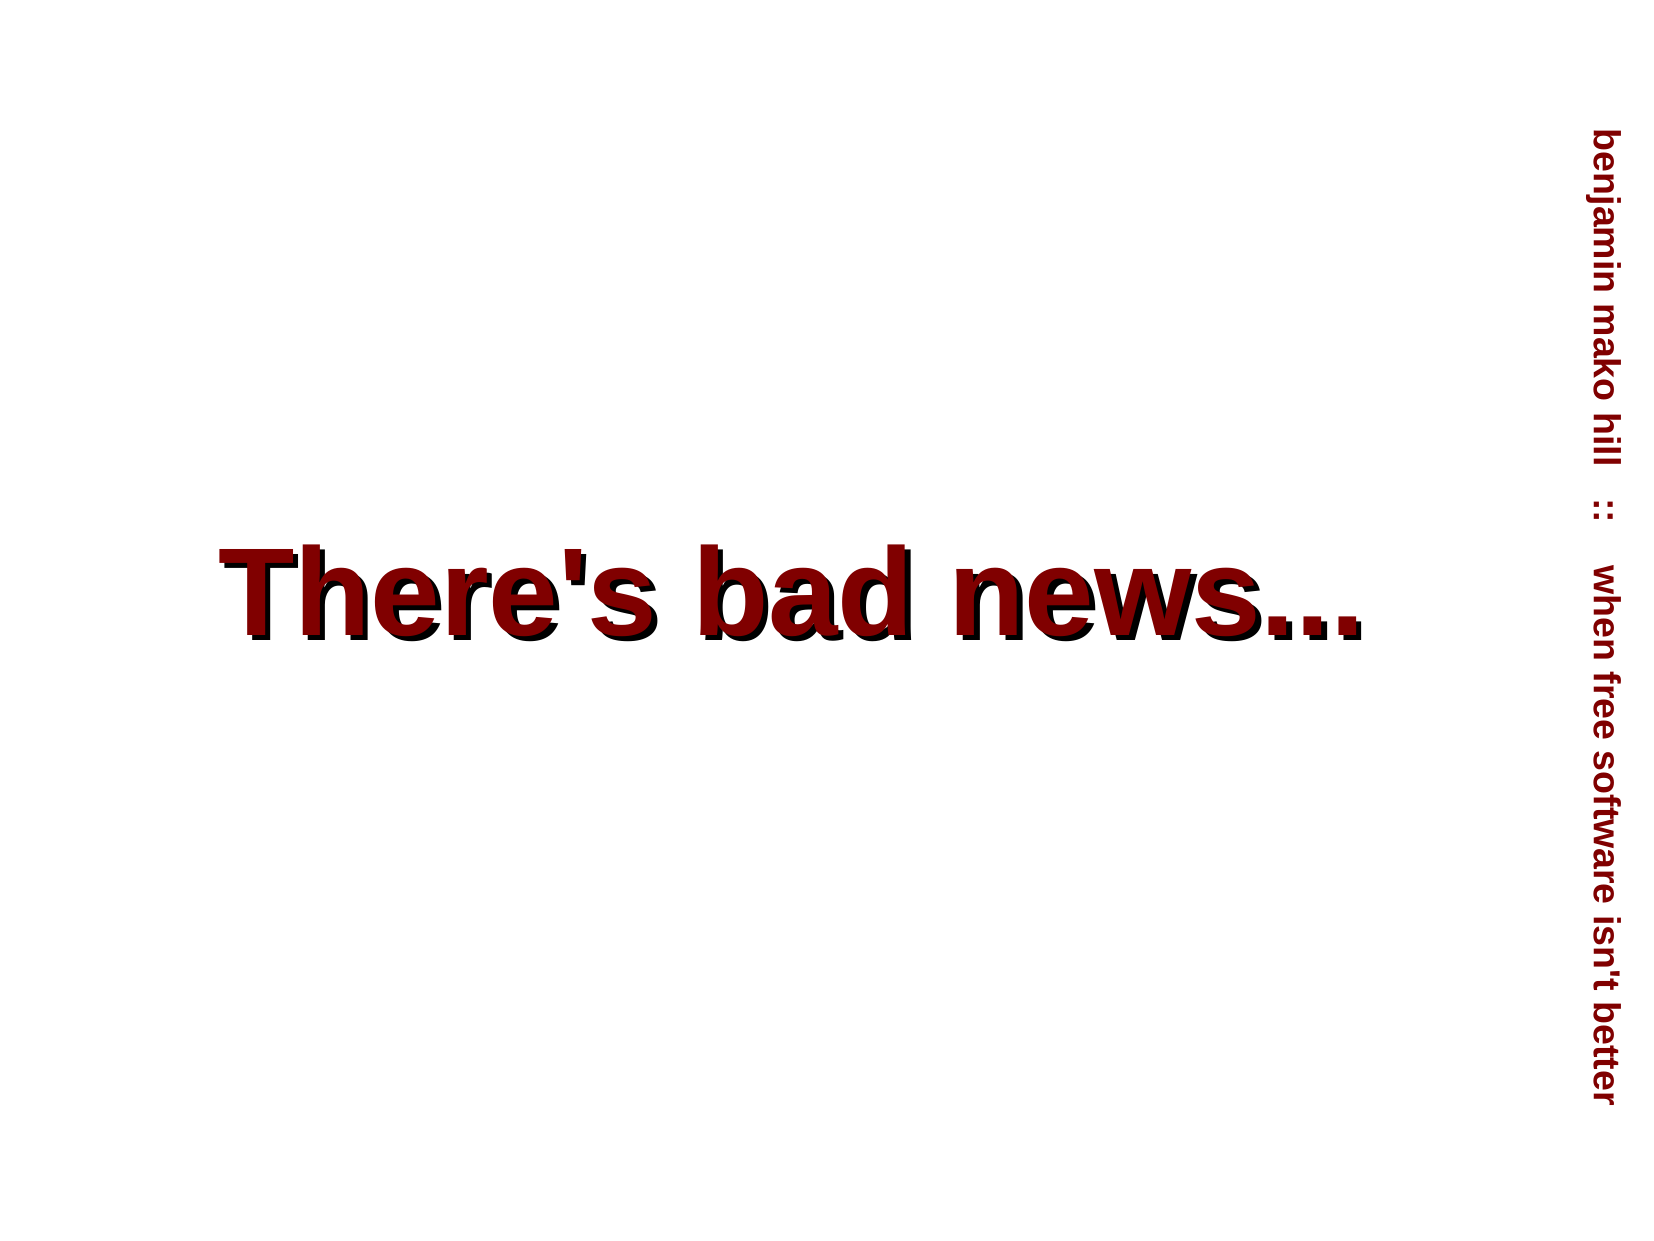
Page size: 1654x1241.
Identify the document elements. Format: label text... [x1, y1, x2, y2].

subtitle There's bad news... [62, 129, 1522, 1055]
